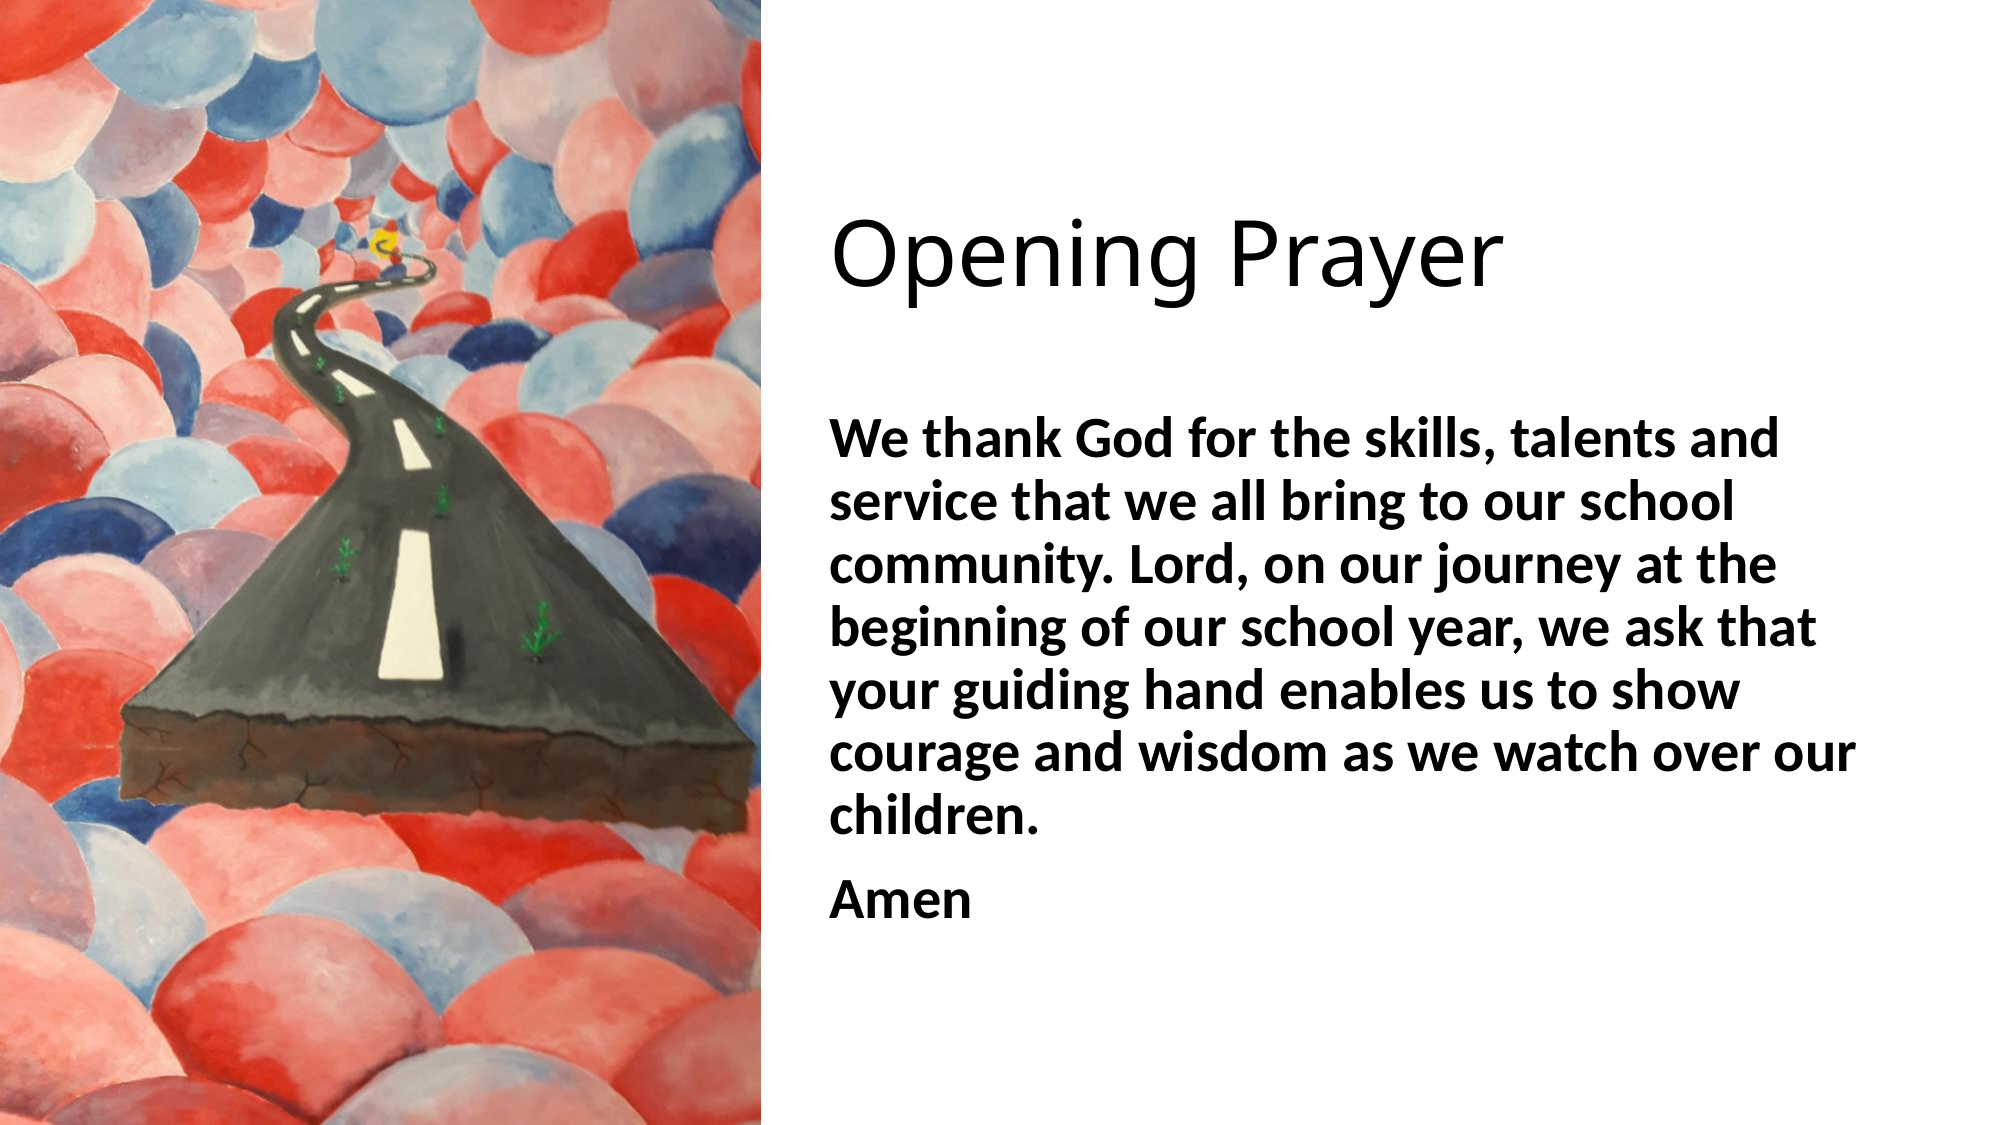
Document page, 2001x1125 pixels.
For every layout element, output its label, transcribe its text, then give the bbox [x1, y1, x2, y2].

list We thank God for the skills, talents and service that we all bring to our school community. Lord, on our journey at the beginning of our school year, we ask that your guiding hand enables us to show courage and wisdom as we watch over our children. Amen [814, 399, 1896, 1021]
picture [0, 0, 761, 1125]
title Opening Prayer [814, 103, 1896, 315]
